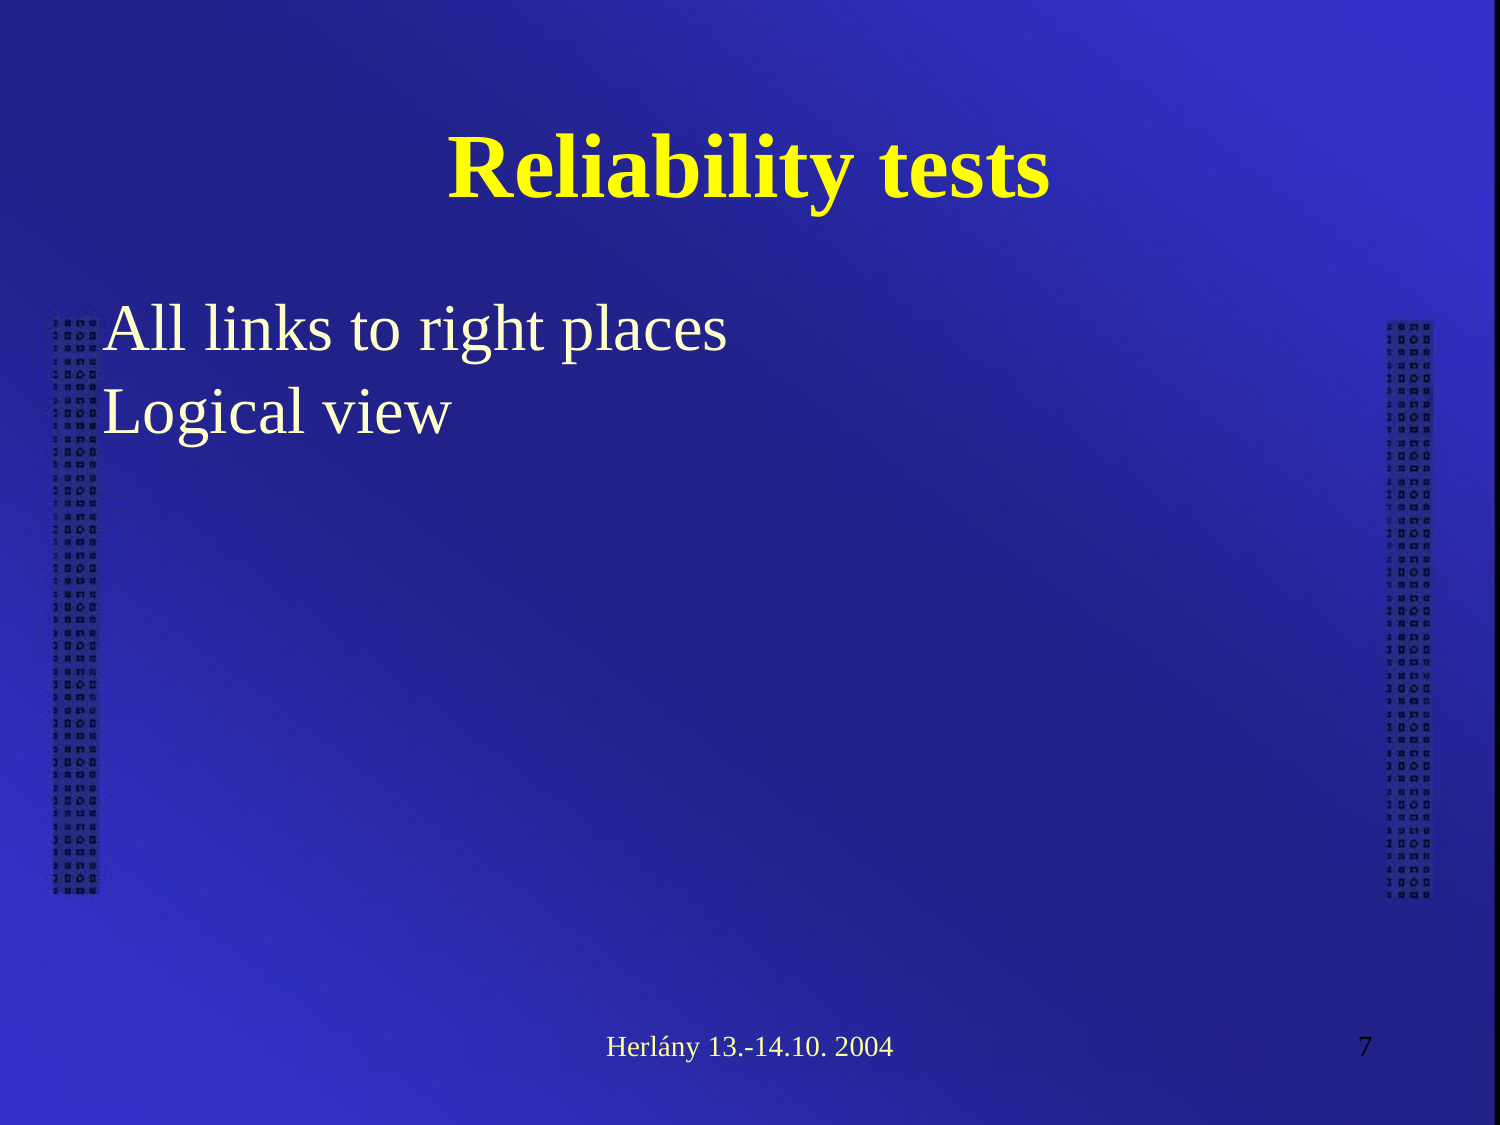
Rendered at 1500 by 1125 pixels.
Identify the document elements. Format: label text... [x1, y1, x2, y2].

list All links to right places Logical view [87, 287, 1438, 988]
title Reliability tests [112, 74, 1388, 263]
text_box 10 [1074, 1025, 1388, 1071]
picture [0, 0, 1500, 1125]
text_box Herlány 13.-14.10. 2004 [512, 1025, 988, 1071]
